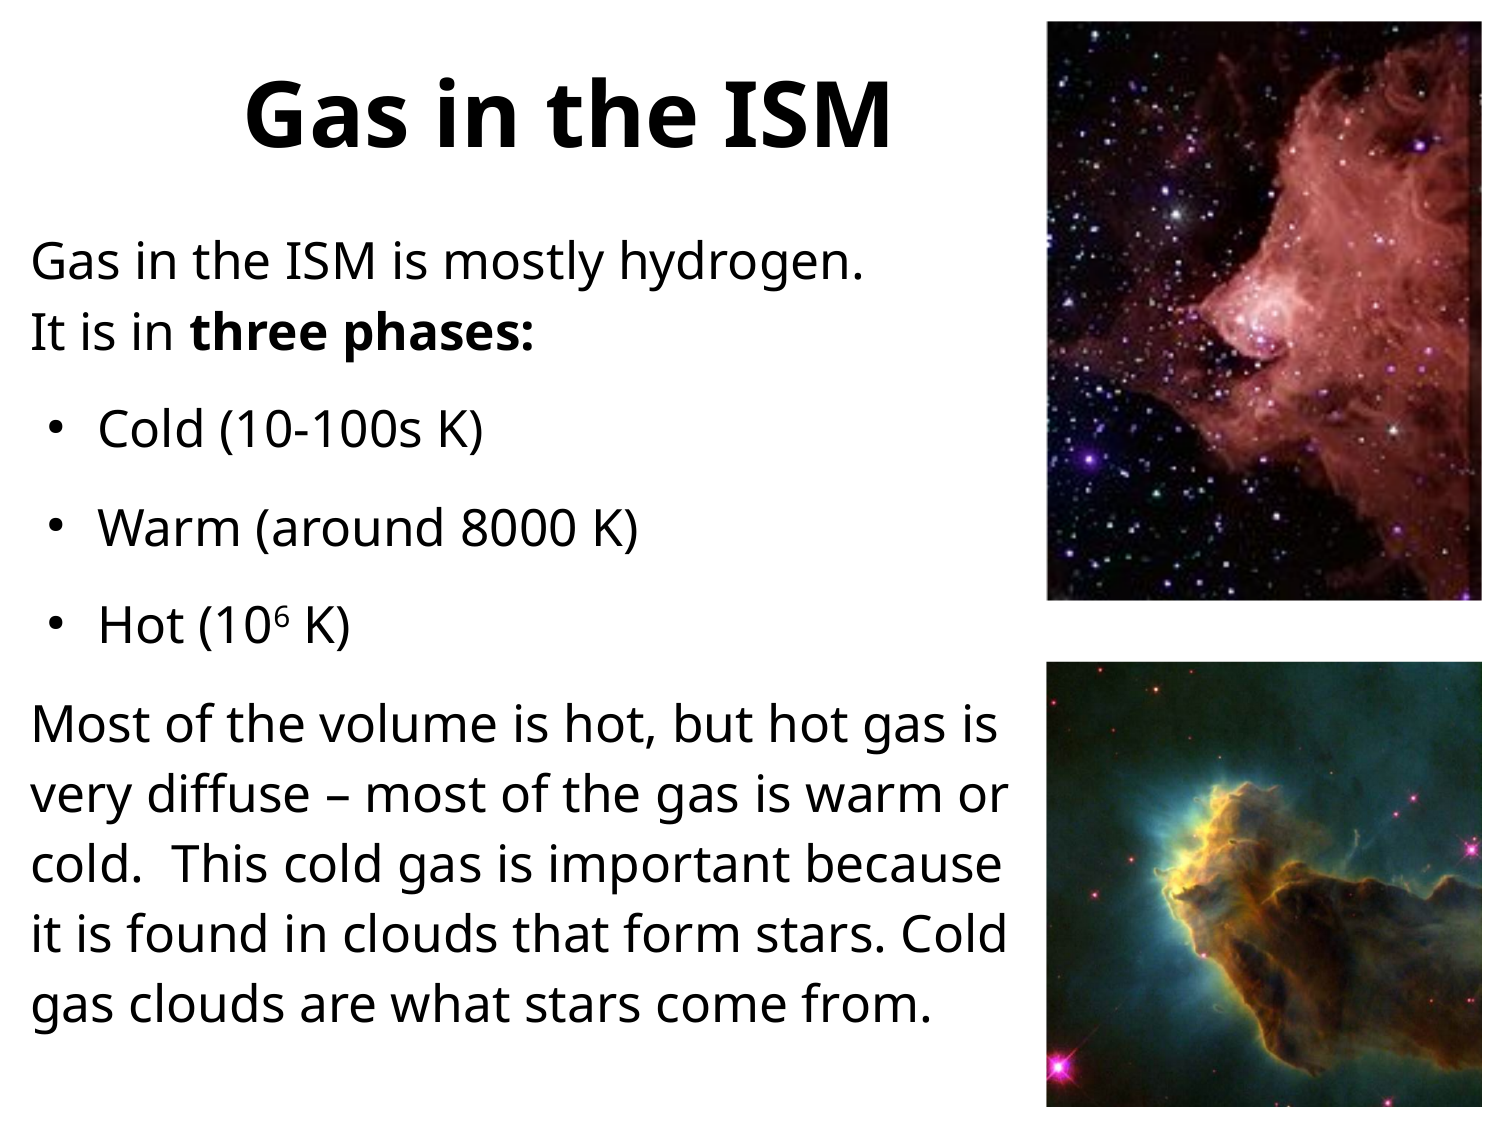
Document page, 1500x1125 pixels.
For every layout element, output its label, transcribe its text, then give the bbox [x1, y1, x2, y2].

title Gas in the ISM [30, 29, 1046, 196]
picture [1046, 20, 1482, 601]
list Gas in the ISM is mostly hydrogen. It is in three phases: Cold (10-100s K) Warm (around 8000 K) Hot (106 K) Most of the volume is hot, but hot gas is very diffuse – most of the gas is warm or cold. This cold gas is important because it is found in clouds that form stars. Cold gas clouds are what stars come from. [30, 224, 1021, 1081]
picture [1046, 661, 1482, 1107]
